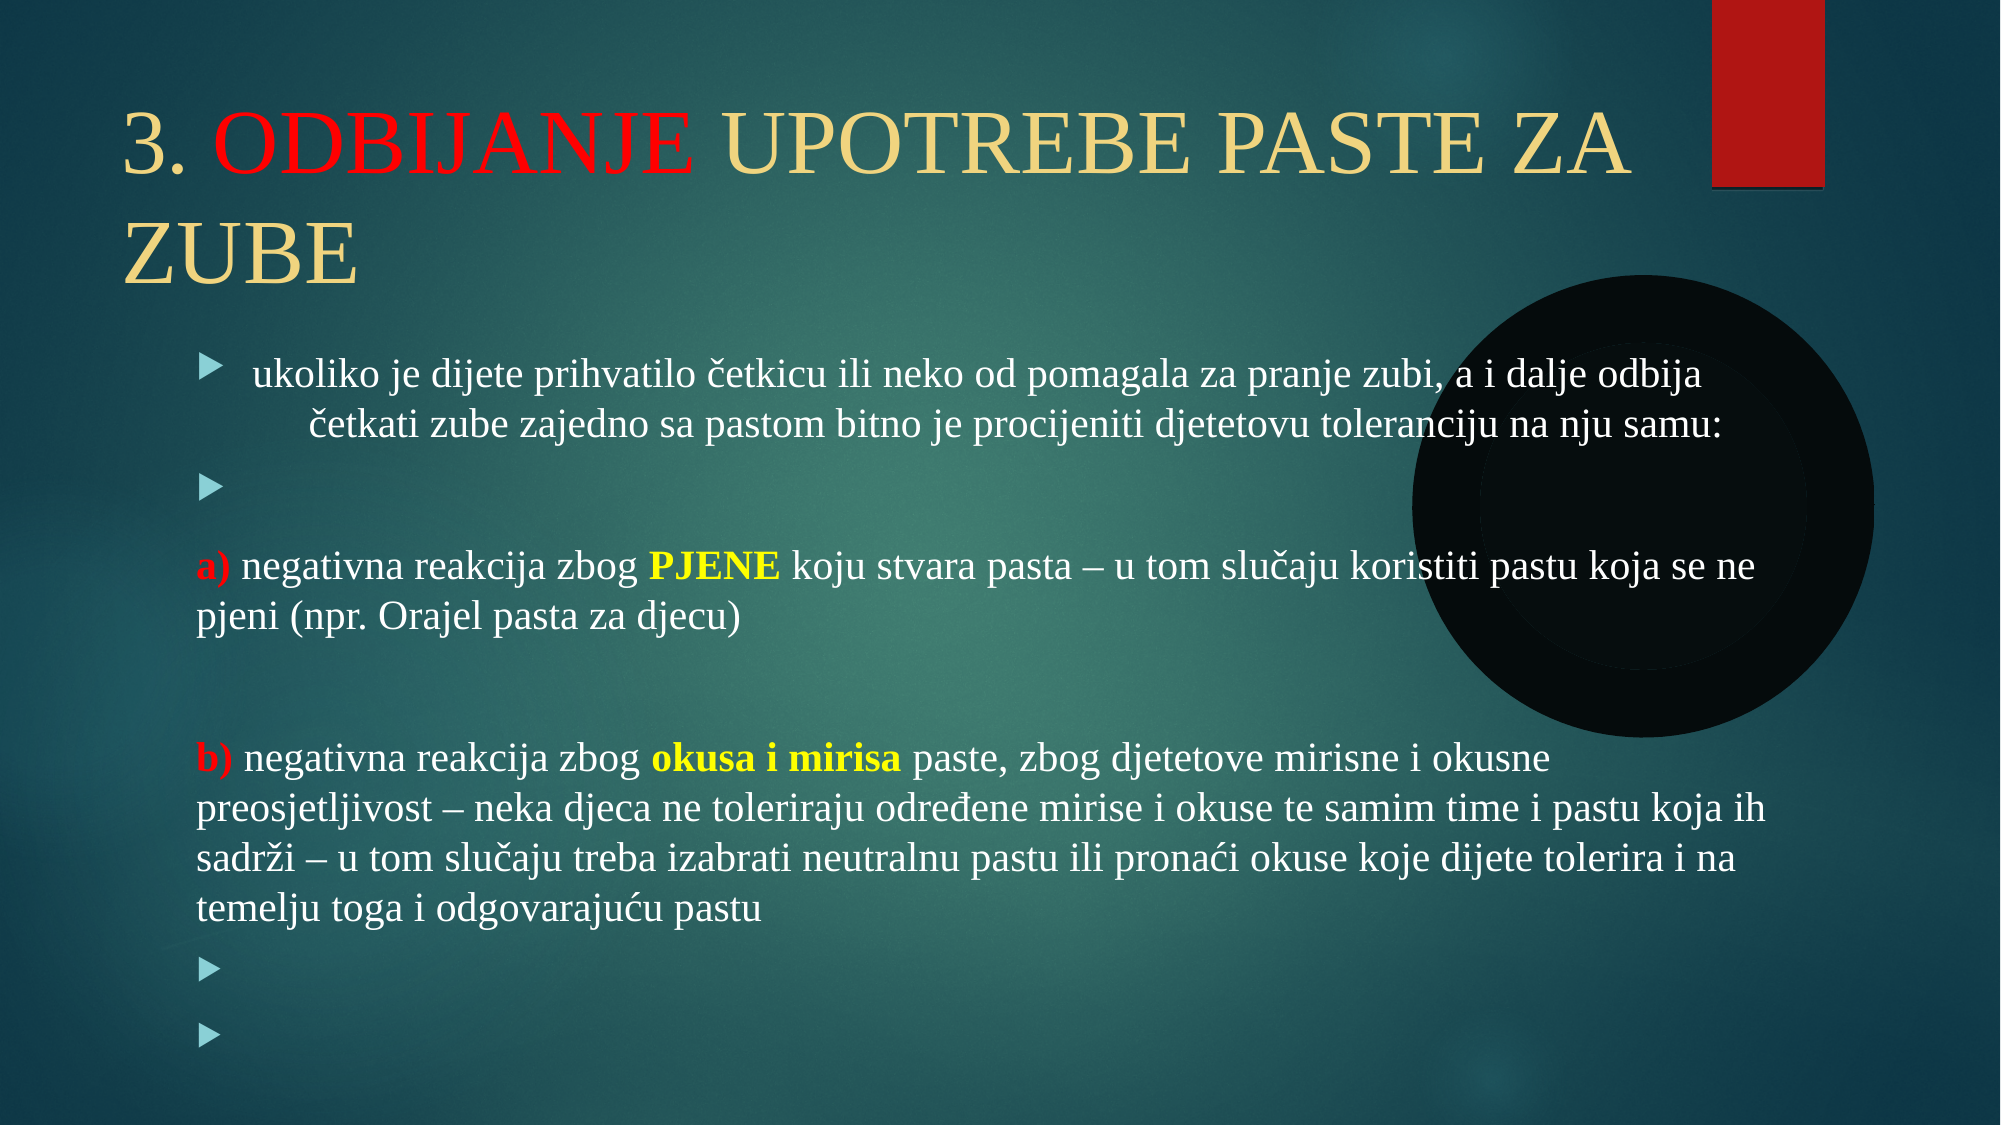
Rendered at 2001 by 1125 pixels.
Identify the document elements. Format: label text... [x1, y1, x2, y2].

list ukoliko je dijete prihvatilo četkicu ili neko od pomagala za pranje zubi, a i dalje odbija četkati zube zajedno sa pastom bitno je procijeniti djetetovu toleranciju na nju samu: a) negativna reakcija zbog PJENE koju stvara pasta – u tom slučaju koristiti pastu koja se ne pjeni (npr. Orajel pasta za djecu) b) negativna reakcija zbog okusa i mirisa paste, zbog djetetove mirisne i okusne preosjetljivost – neka djeca ne toleriraju određene mirise i okuse te samim time i pastu koja ih sadrži – u tom slučaju treba izabrati neutralnu pastu ili pronaći okuse koje dijete tolerira i na temelju toga i odgovarajuću pastu [181, 338, 1799, 1075]
title 3. ODBIJANJE UPOTREBE PASTE ZA ZUBE [106, 74, 1649, 305]
